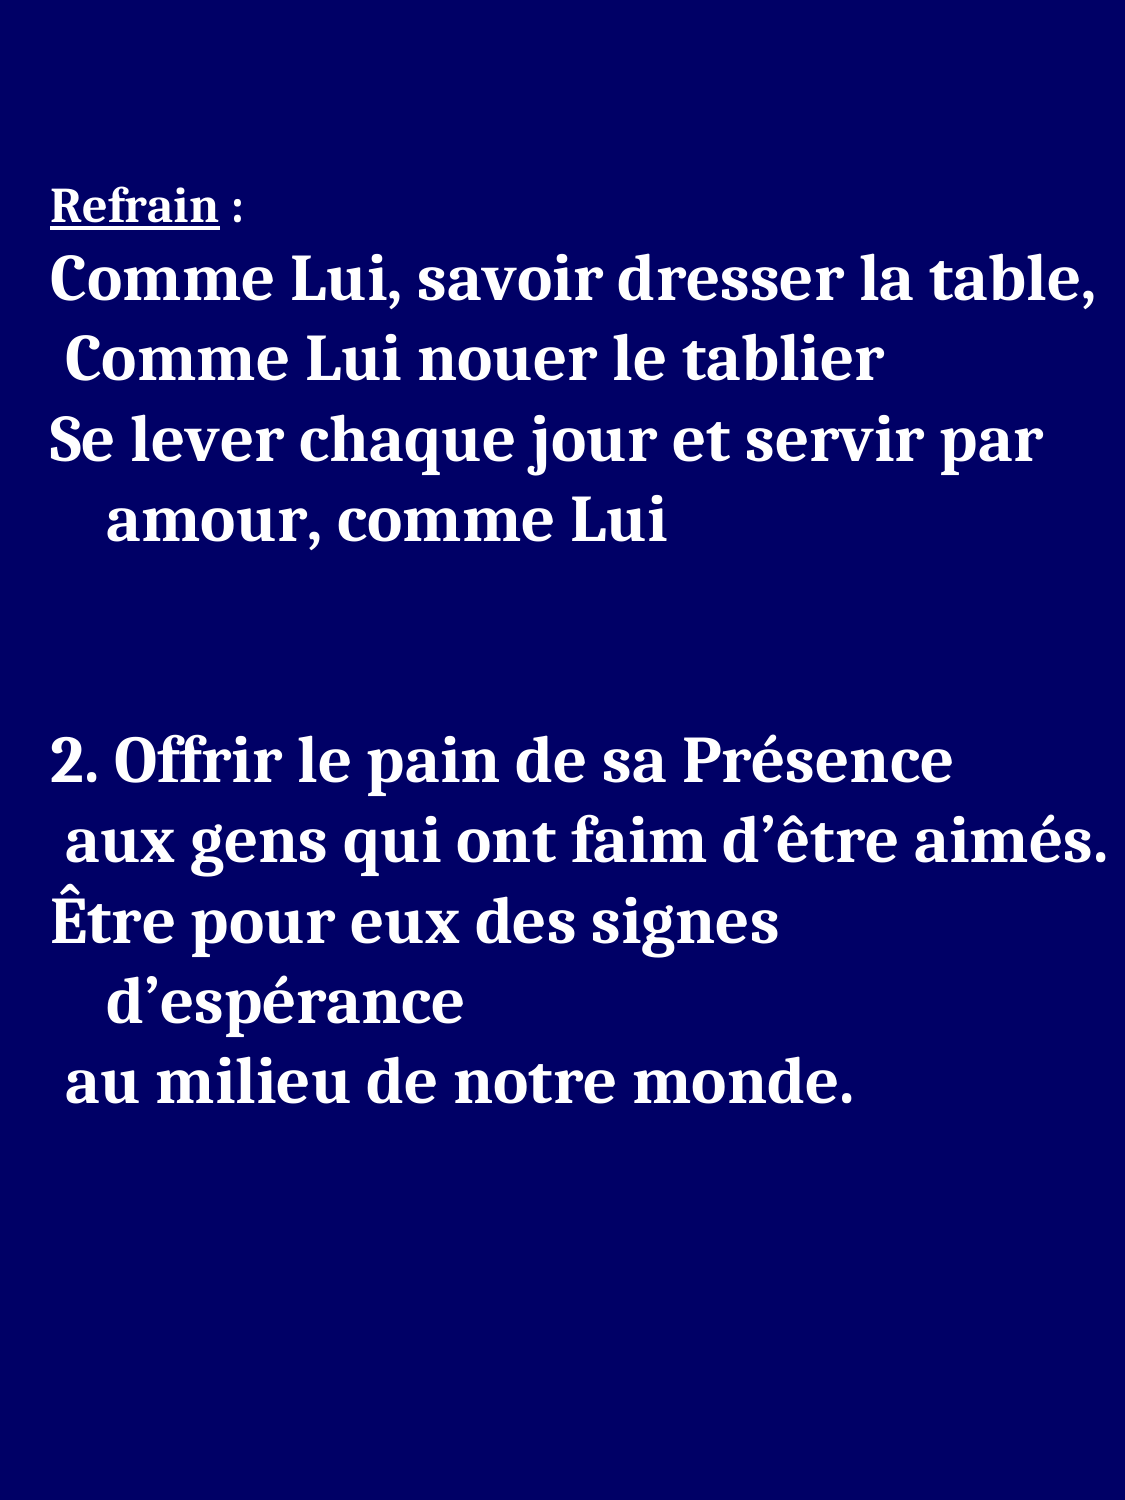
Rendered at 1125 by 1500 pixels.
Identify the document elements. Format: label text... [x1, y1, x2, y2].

text_box Refrain : Comme Lui, savoir dresser la table, Comme Lui nouer le tablier Se lever chaque jour et servir par amour, comme Lui 2. Offrir le pain de sa Présence aux gens qui ont faim d’être aimés. Être pour eux des signes d’espérance au milieu de notre monde. [35, 165, 1125, 1125]
